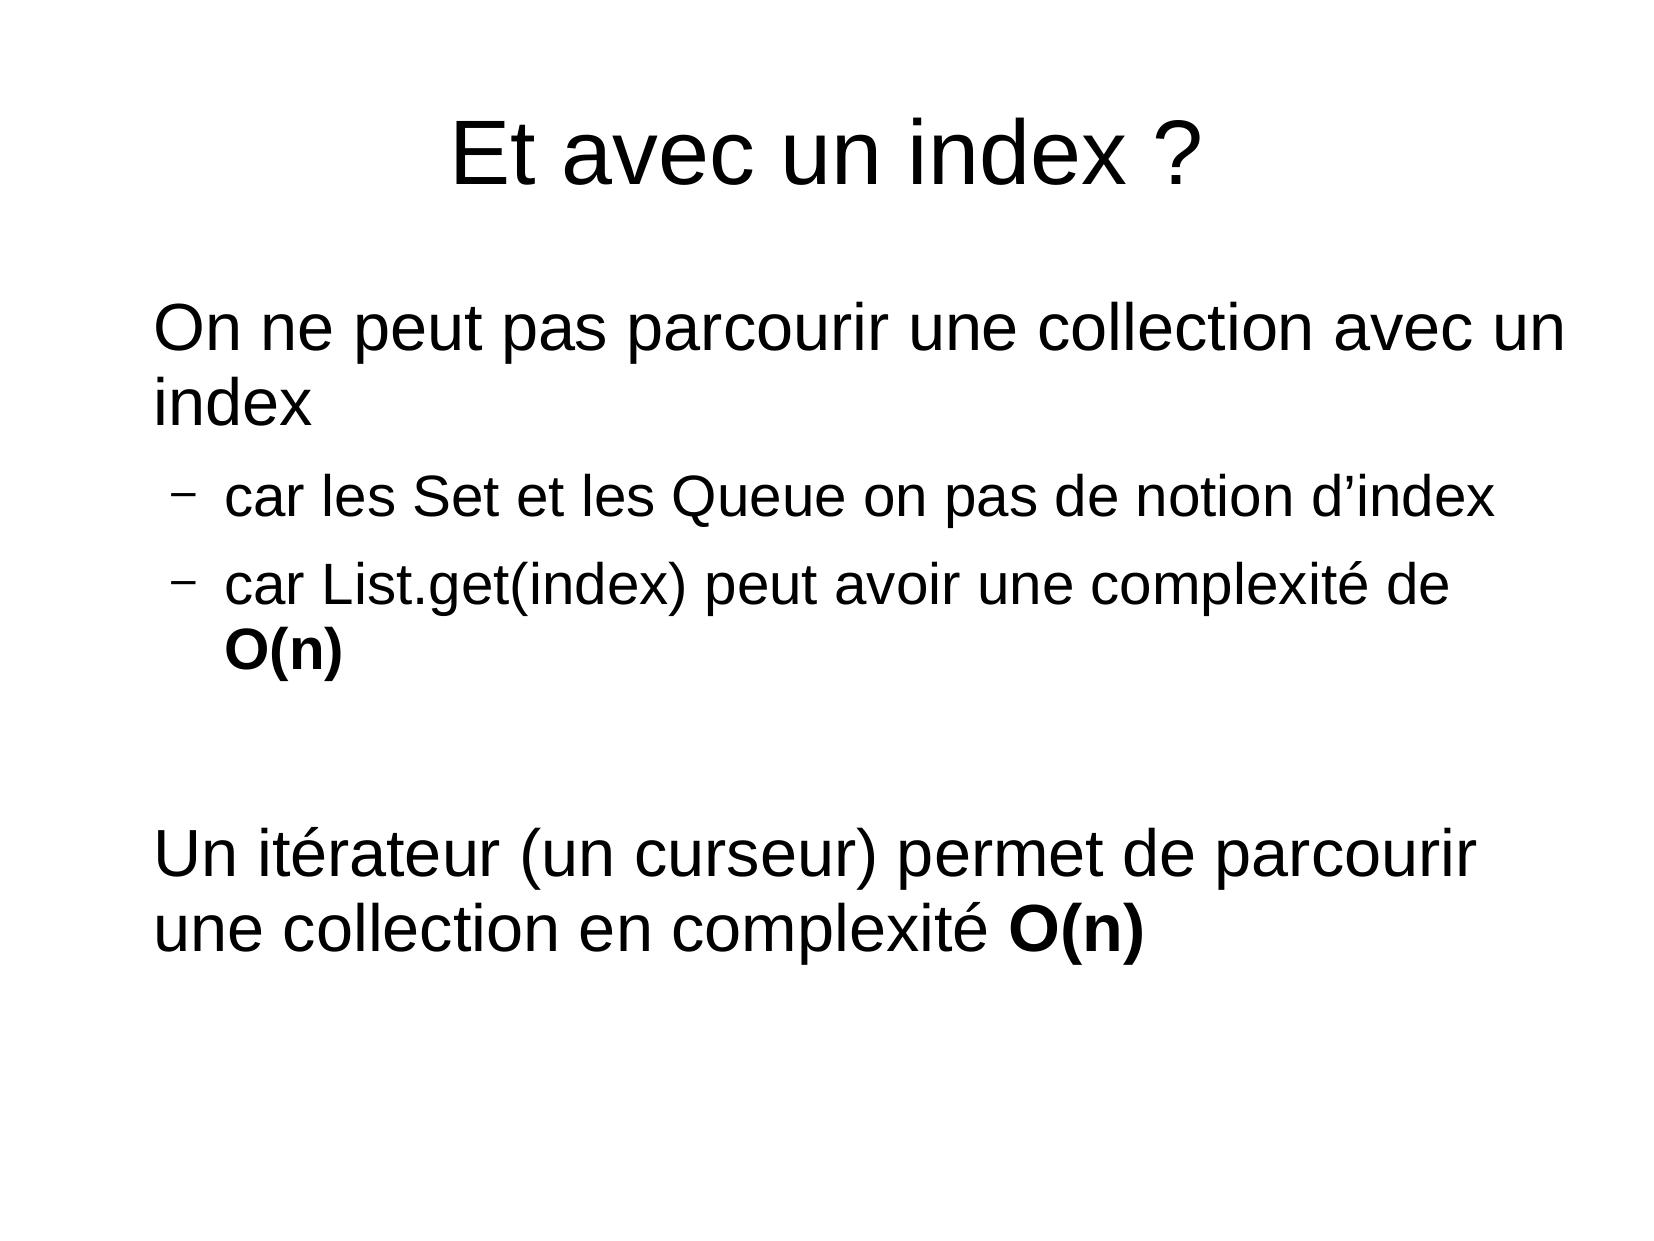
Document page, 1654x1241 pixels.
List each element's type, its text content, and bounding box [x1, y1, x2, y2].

title Et avec un index ? [82, 49, 1571, 257]
list On ne peut pas parcourir une collection avec un index car les Set et les Queue on pas de notion d’index car List.get(index) peut avoir une complexité de O(n) Un itérateur (un curseur) permet de parcourir une collection en complexité O(n) [82, 290, 1571, 1111]
